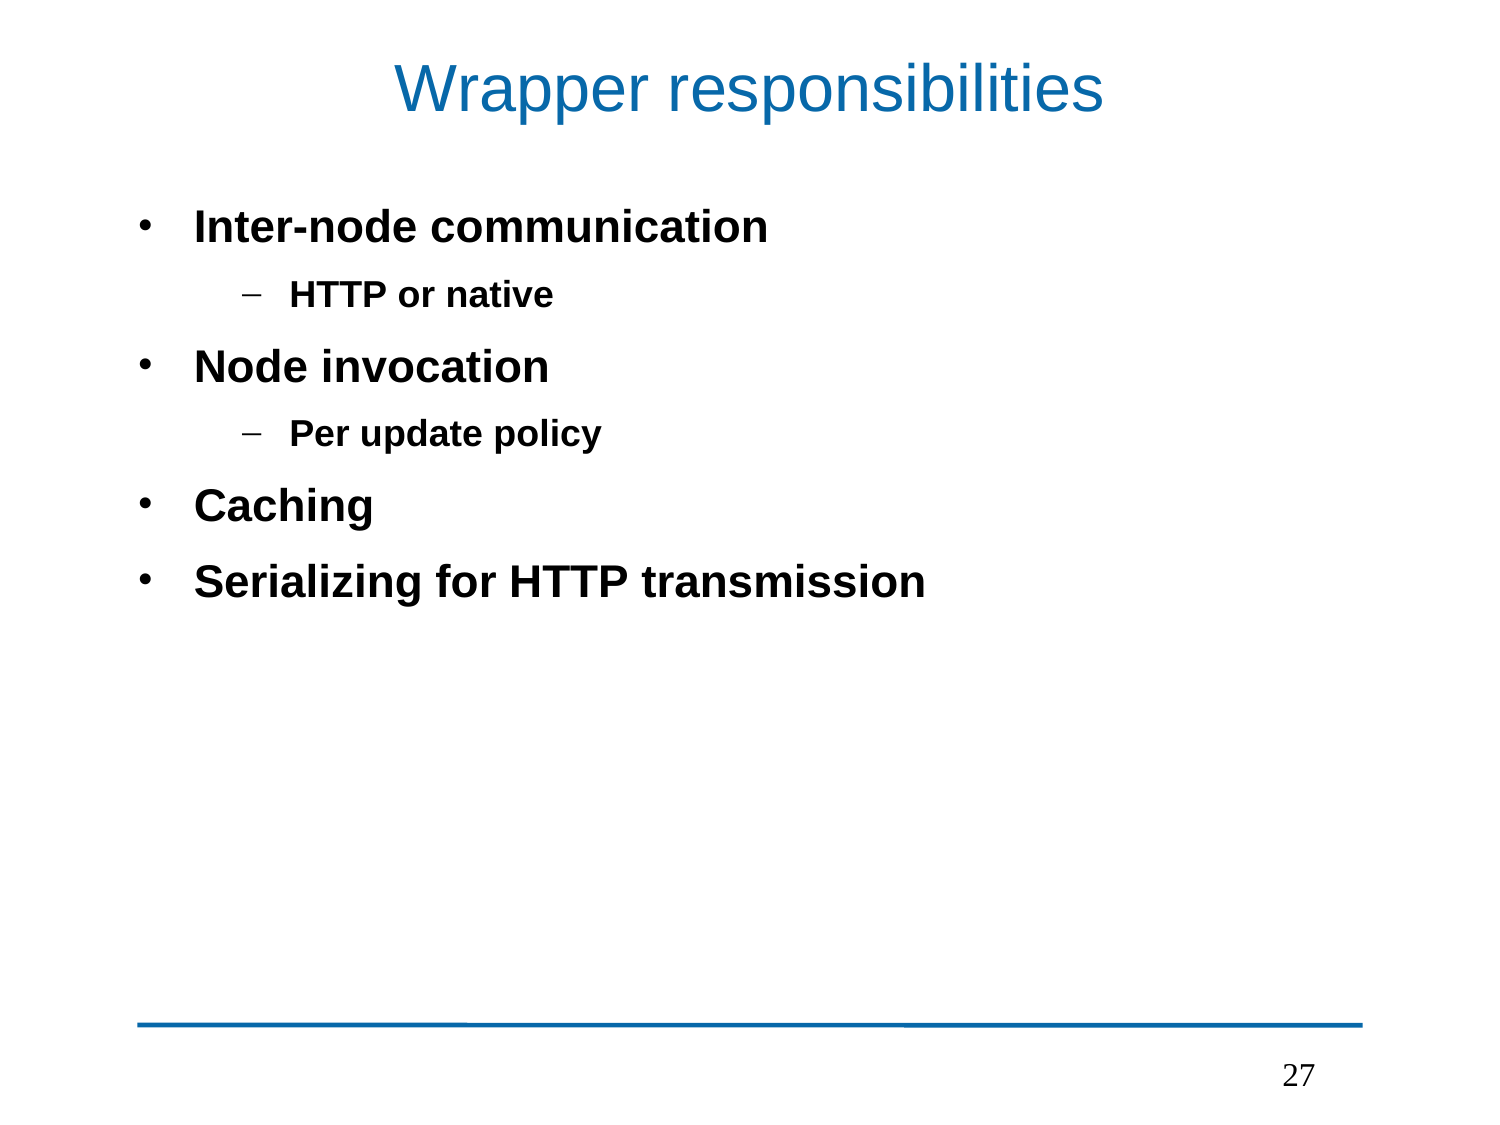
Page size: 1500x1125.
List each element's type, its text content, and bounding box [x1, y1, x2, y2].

title Wrapper responsibilities [0, 0, 1500, 156]
list Inter-node communication HTTP or native Node invocation Per update policy Caching Serializing for HTTP transmission [115, 179, 1387, 1005]
